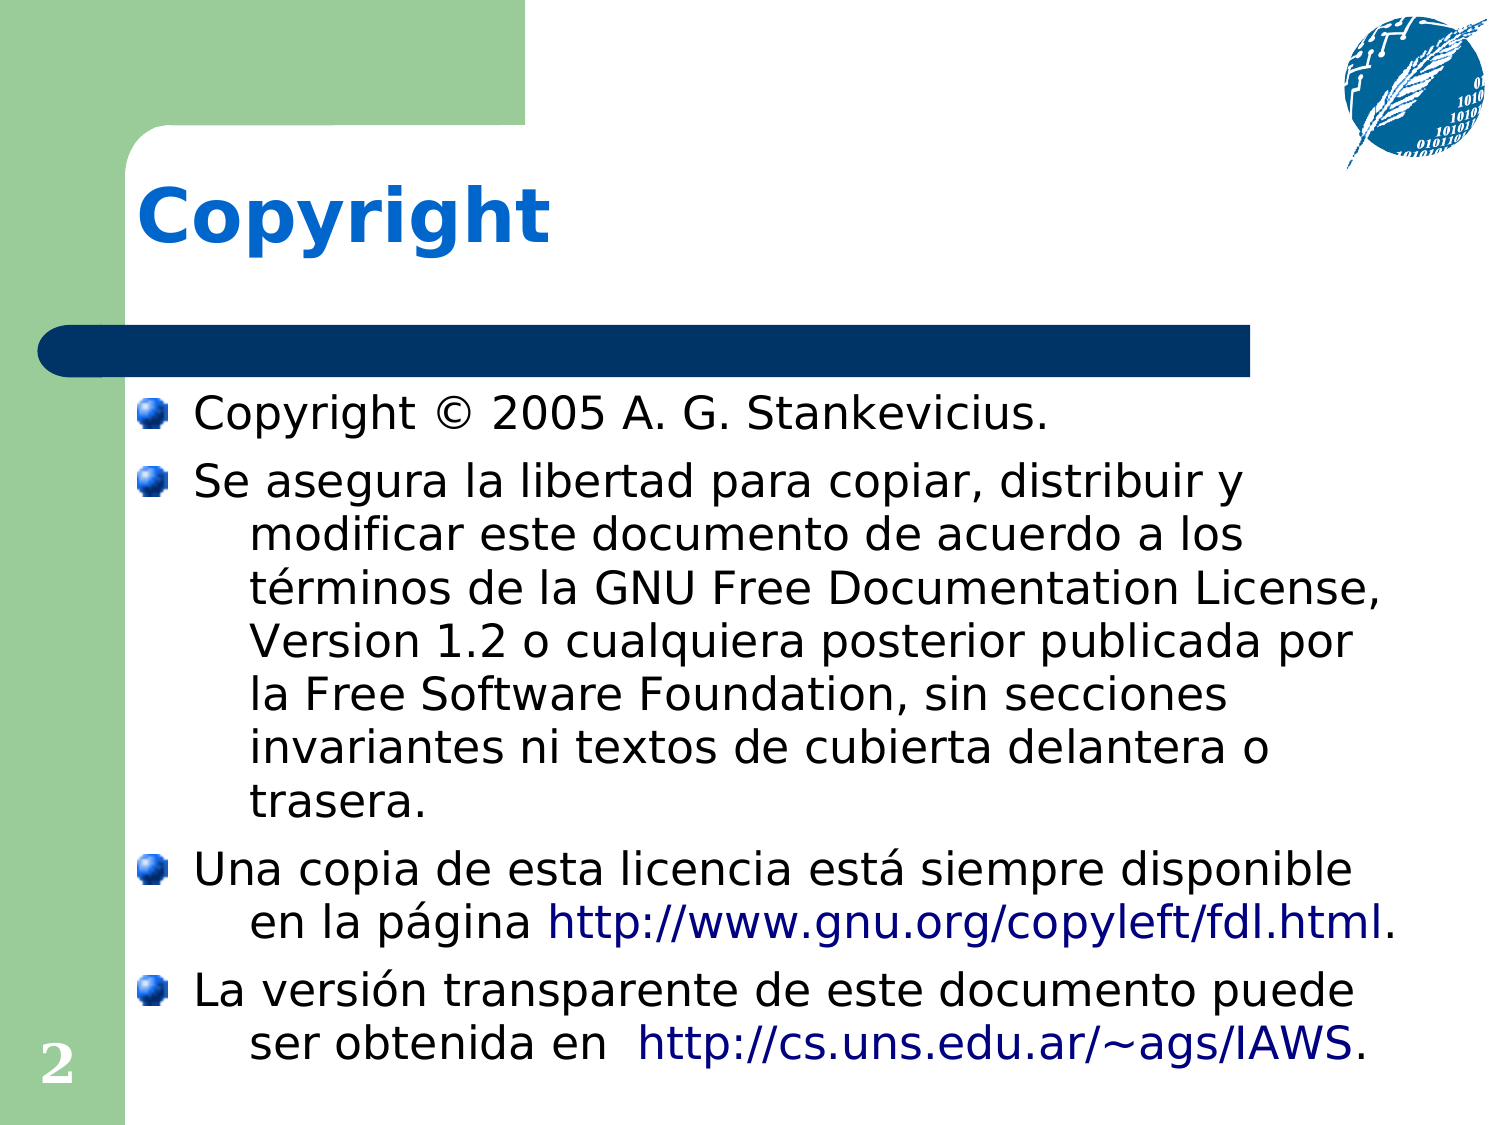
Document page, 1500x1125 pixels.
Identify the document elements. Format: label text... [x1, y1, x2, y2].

picture [1427, 138, 1431, 148]
picture [1416, 140, 1425, 149]
title Copyright [136, 136, 1413, 301]
list Copyright © 2005 A. G. Stankevicius. Se asegura la libertad para copiar, distribuir y modificar este documento de acuerdo a los términos de la GNU Free Documentation License, Version 1.2 o cualquiera posterior publicada por la Free Software Foundation, sin secciones invariantes ni textos de cubierta delantera o trasera. Una copia de esta licencia está siempre disponible en la página http://www.gnu.org/copyleft/fdl.html. La versión transparente de este documento puede ser obtenida en http://cs.uns.edu.ar/~ags/IAWS. [137, 387, 1400, 1045]
picture [1341, 15, 1487, 172]
picture [1436, 127, 1450, 136]
picture [1433, 139, 1440, 147]
